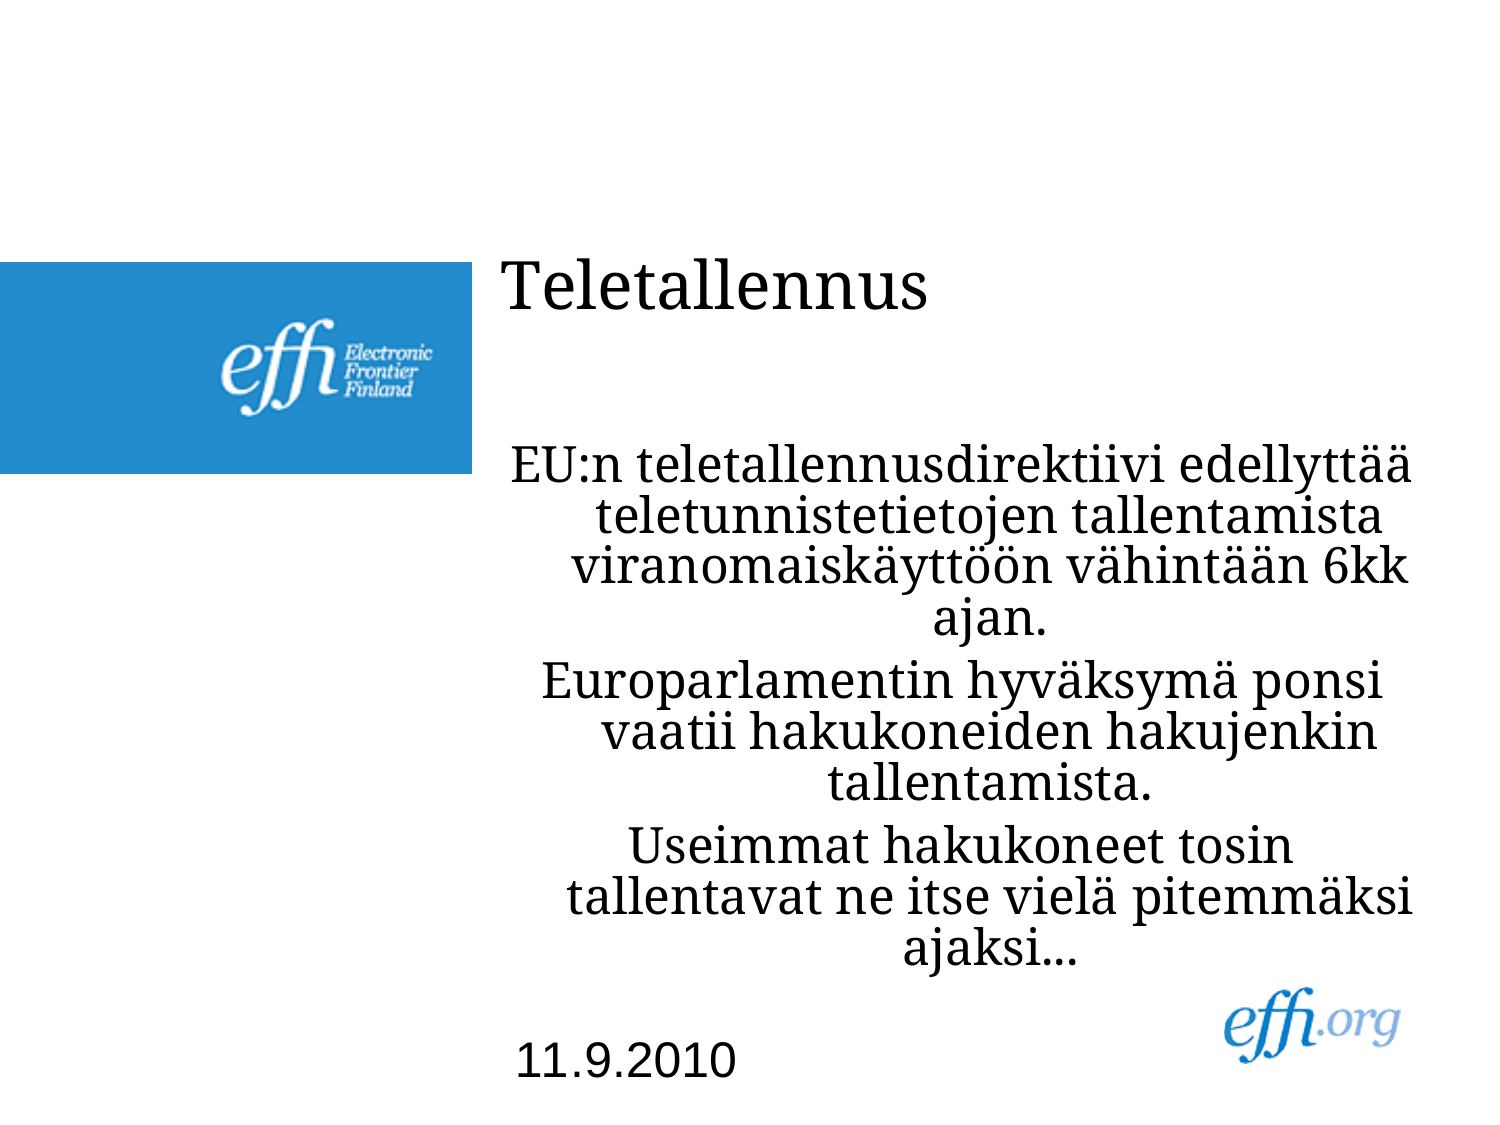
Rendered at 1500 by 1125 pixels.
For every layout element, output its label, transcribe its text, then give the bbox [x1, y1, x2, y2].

picture [0, 262, 472, 474]
picture [1224, 1034, 1401, 1064]
title Teletallennus [500, 207, 1425, 368]
subtitle EU:n teletallennusdirektiivi edellyttää teletunnistetietojen tallentamista viranomaiskäyttöön vähintään 6kk ajan. Europarlamentin hyväksymä ponsi vaatii hakukoneiden hakujenkin tallentamista. Useimmat hakukoneet tosin tallentavat ne itse vielä pitemmäksi ajaksi... [500, 383, 1425, 1034]
